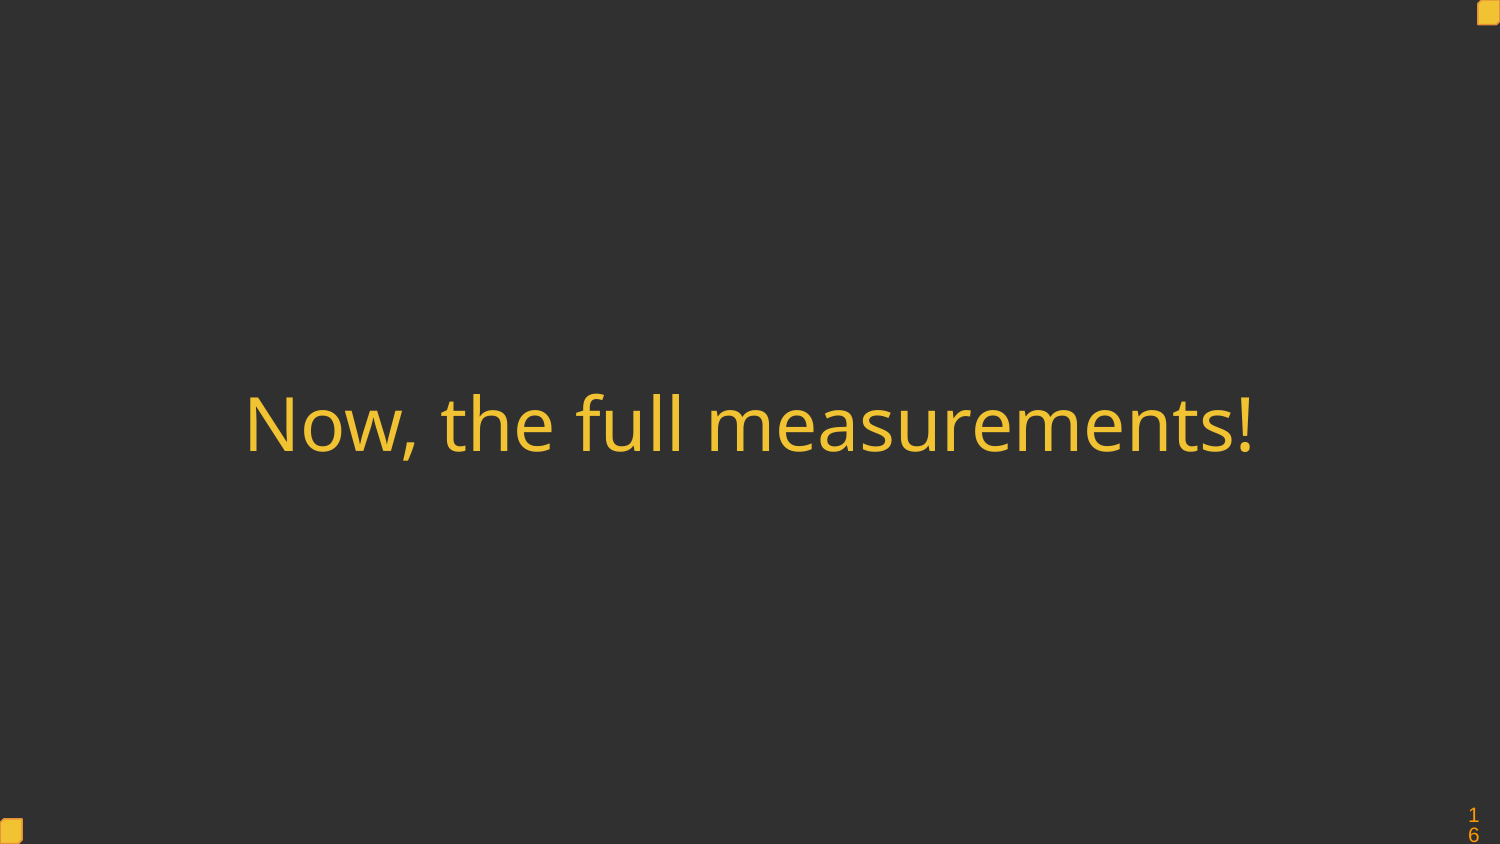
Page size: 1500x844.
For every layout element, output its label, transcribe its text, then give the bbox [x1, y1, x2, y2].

title Now, the full measurements! [51, 352, 1449, 491]
slide_number <number> [1453, 784, 1500, 844]
